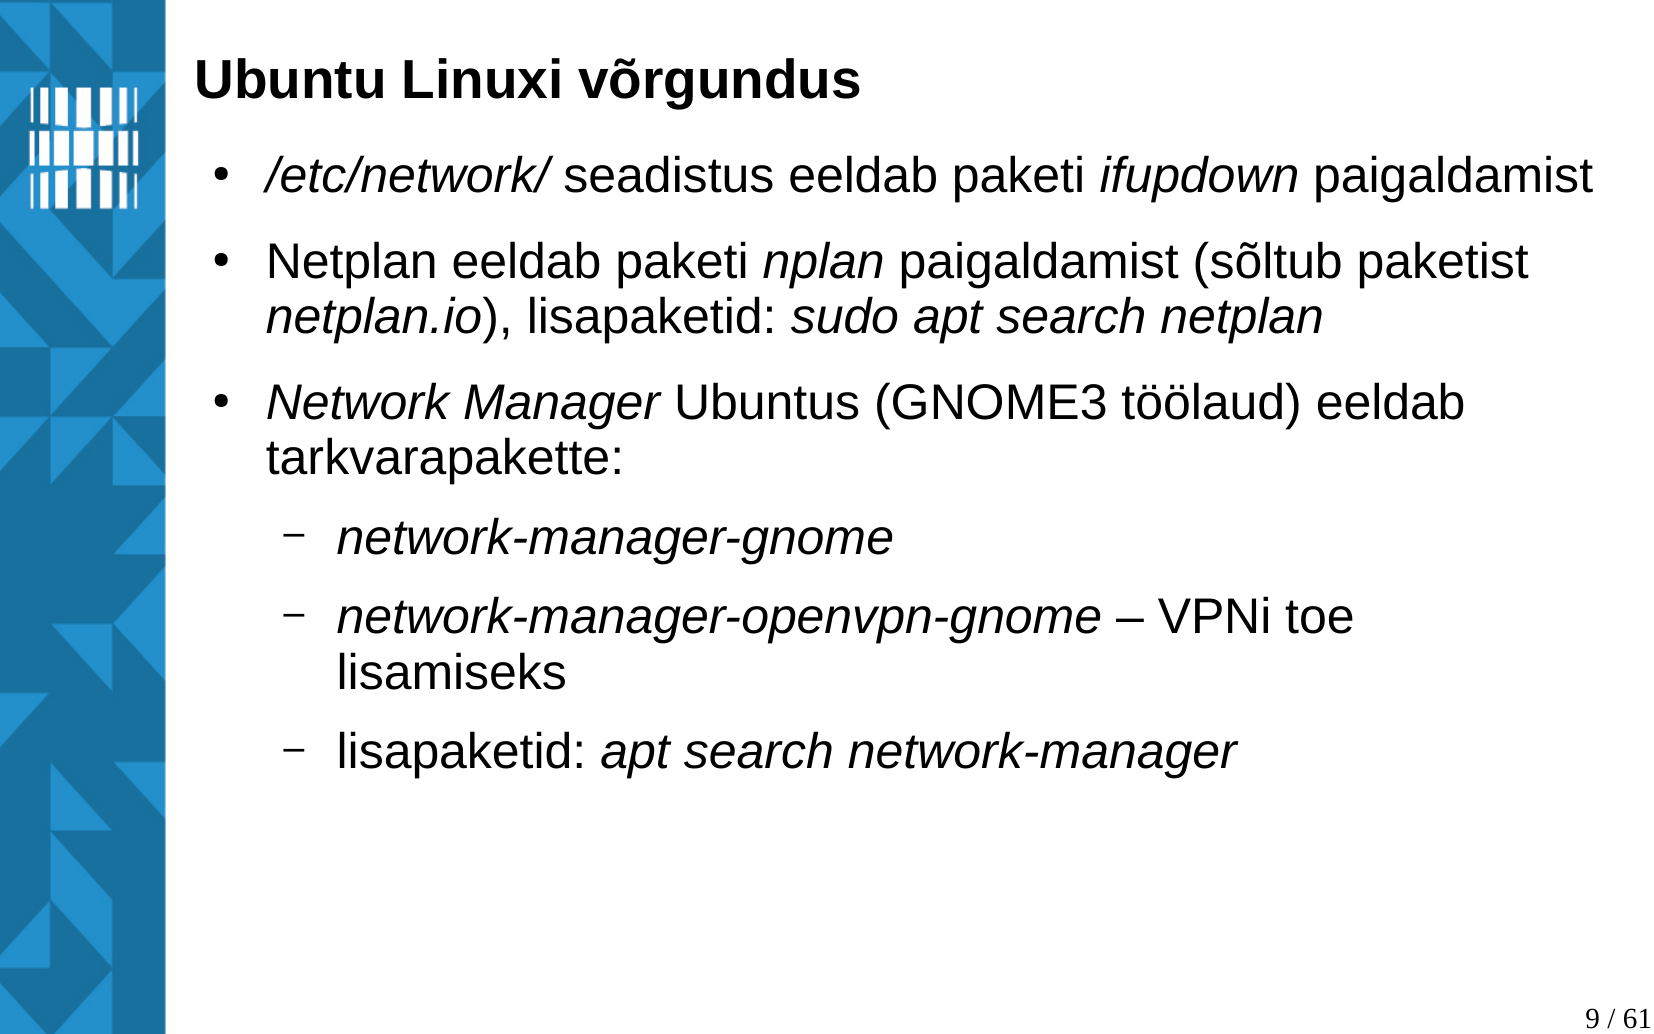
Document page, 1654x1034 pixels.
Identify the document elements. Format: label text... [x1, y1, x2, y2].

list /etc/network/ seadistus eeldab paketi ifupdown paigaldamist Netplan eeldab paketi nplan paigaldamist (sõltub paketist netplan.io), lisapaketid: sudo apt search netplan Network Manager Ubuntus (GNOME3 töölaud) eeldab tarkvarapakette: network-manager-gnome network-manager-openvpn-gnome – VPNi toe lisamiseks lisapaketid: apt search network-manager [194, 147, 1595, 1004]
title Ubuntu Linuxi võrgundus [194, 28, 1547, 131]
